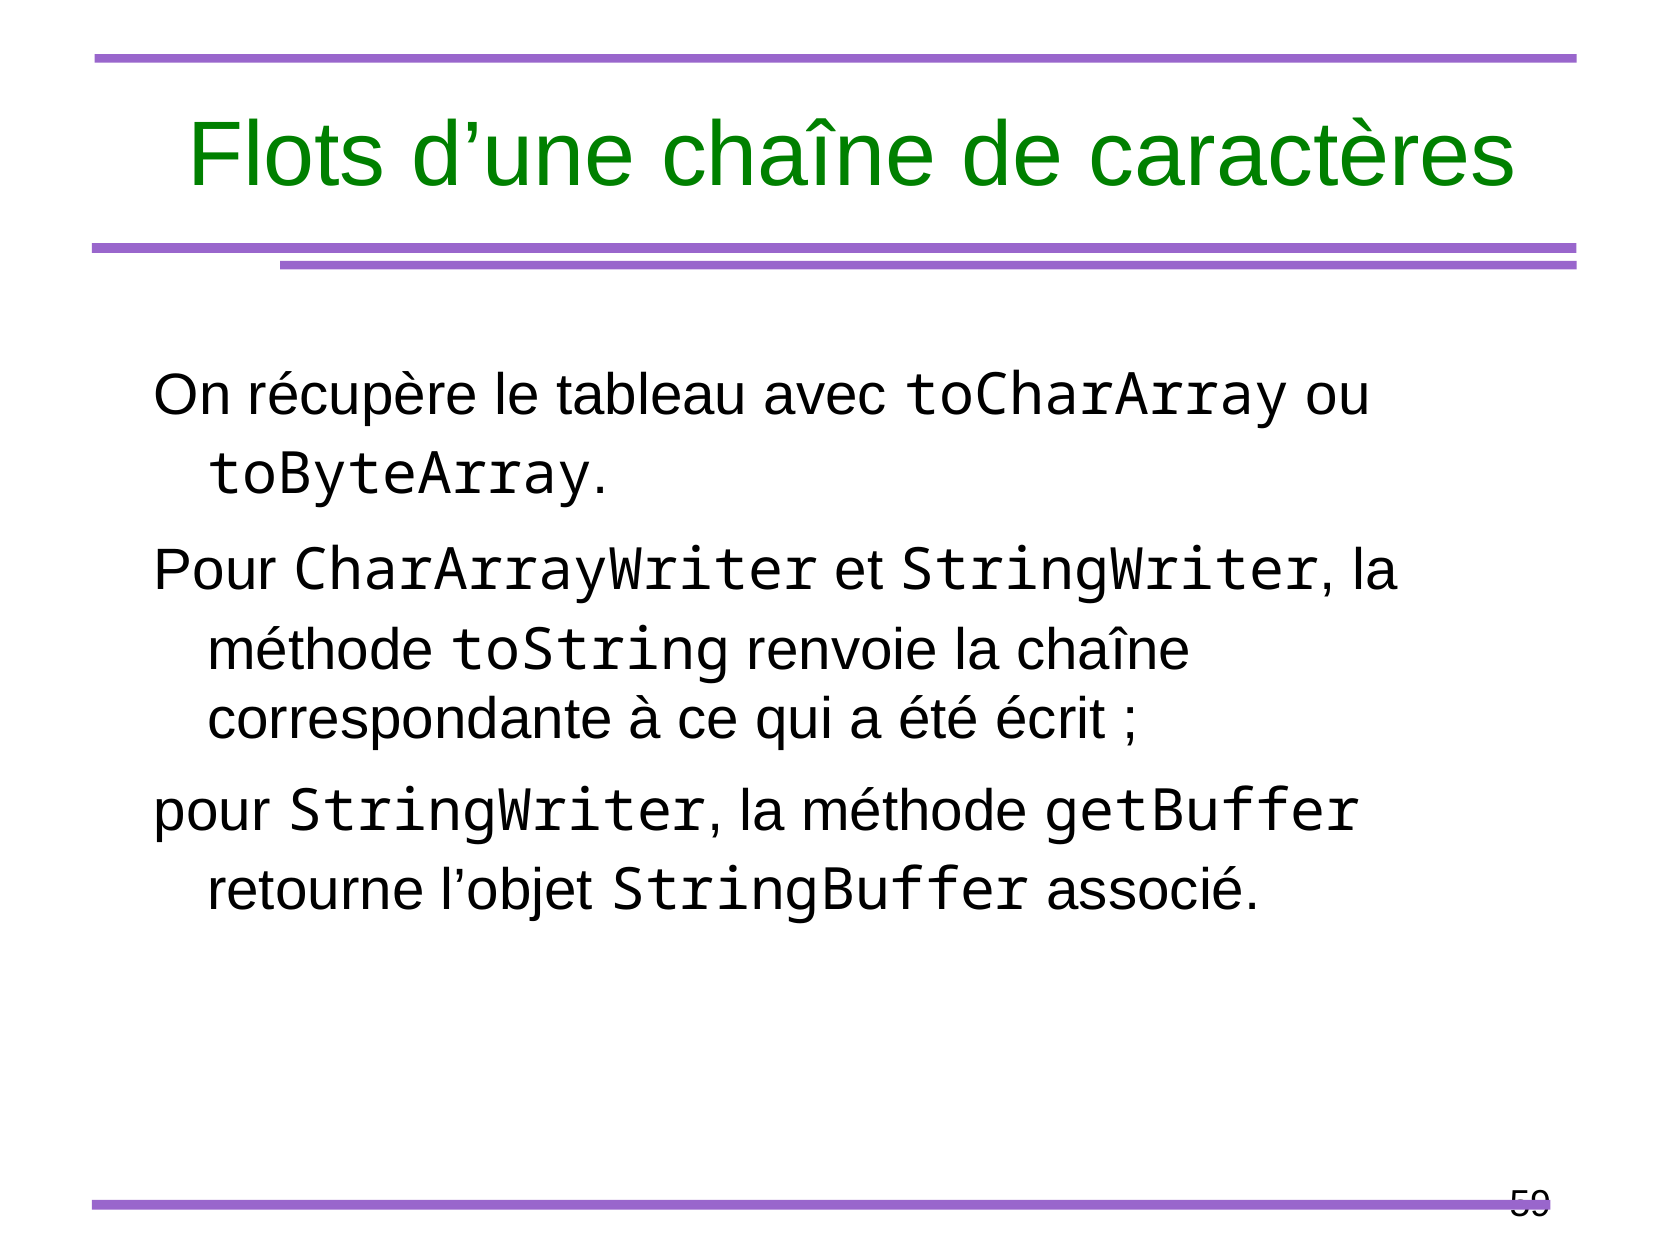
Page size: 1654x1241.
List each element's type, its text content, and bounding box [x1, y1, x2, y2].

list On récupère le tableau avec toCharArray ou toByteArray. Pour CharArrayWriter et StringWriter, la méthode toString renvoie la chaîne correspondante à ce qui a été écrit ; pour StringWriter, la méthode getBuffer retourne l’objet StringBuffer associé. [121, 344, 1534, 1142]
title Flots d’une chaîne de caractères [121, 42, 1534, 265]
